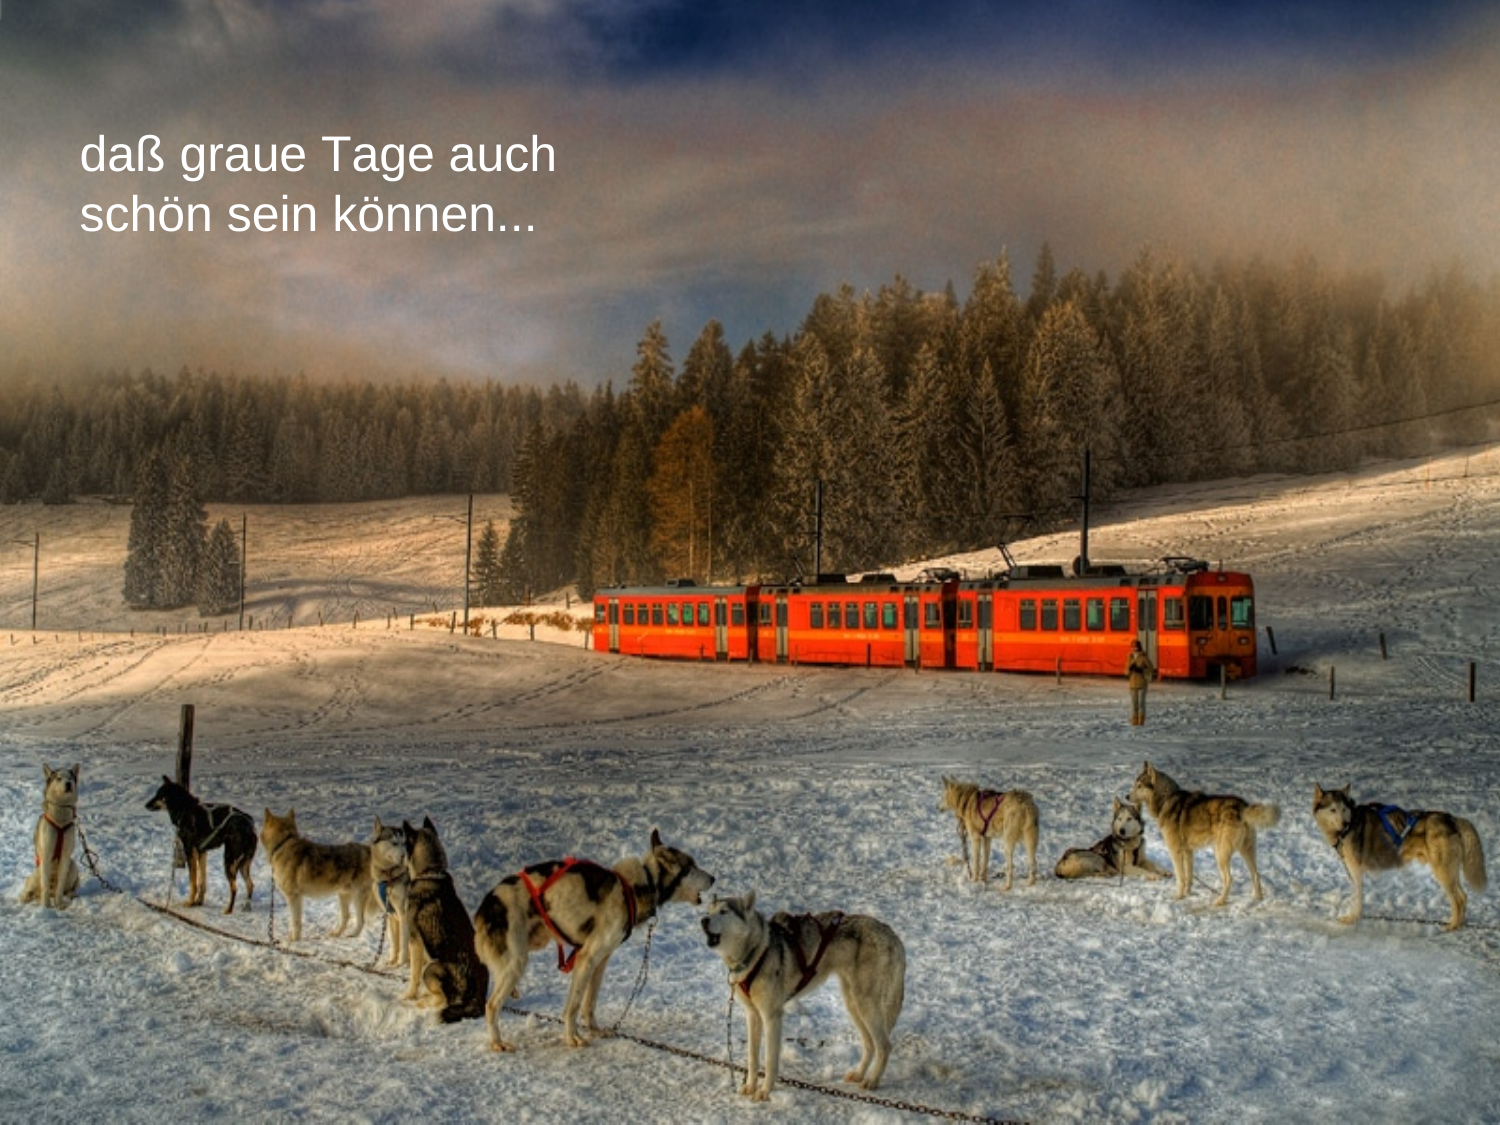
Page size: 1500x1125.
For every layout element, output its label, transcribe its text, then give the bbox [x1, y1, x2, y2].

picture [0, 0, 1500, 1125]
text_box daß graue Tage auch schön sein können... [64, 113, 621, 249]
